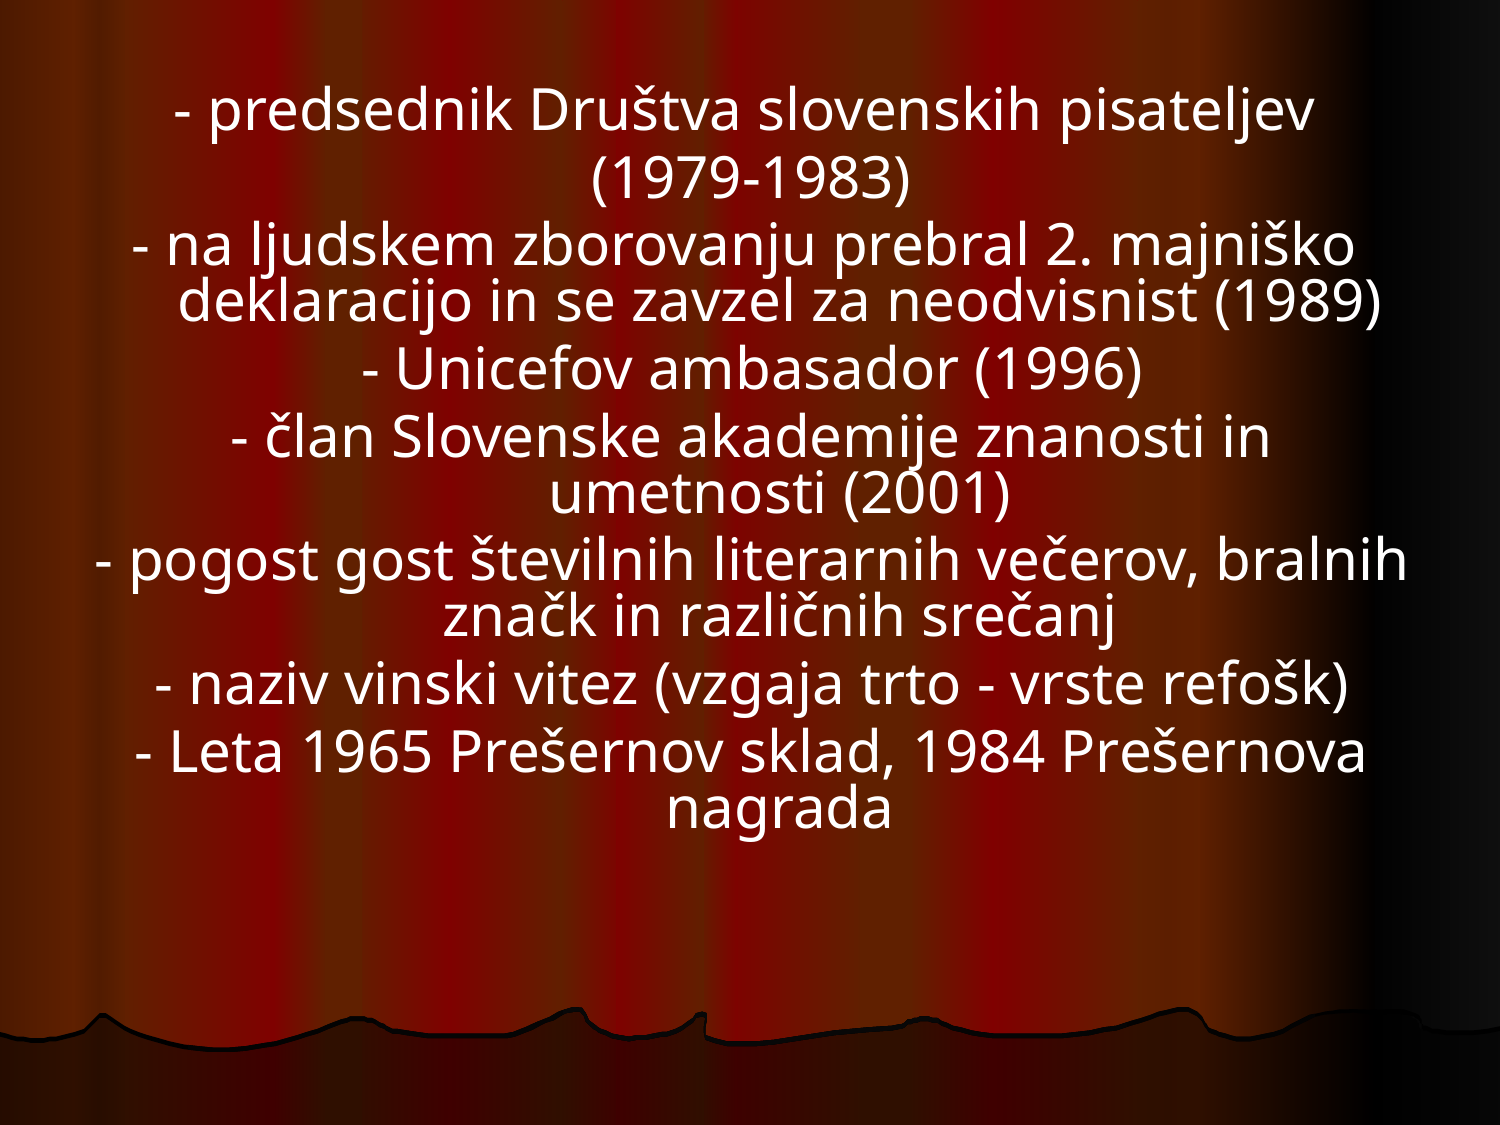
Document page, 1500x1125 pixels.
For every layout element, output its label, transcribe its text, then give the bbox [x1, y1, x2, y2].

list - predsednik Društva slovenskih pisateljev (1979-1983) - na ljudskem zborovanju prebral 2. majniško deklaracijo in se zavzel za neodvisnist (1989) - Unicefov ambasador (1996) - član Slovenske akademije znanosti in umetnosti (2001) - pogost gost številnih literarnih večerov, bralnih značk in različnih srečanj - naziv vinski vitez (vzgaja trto - vrste refošk) - Leta 1965 Prešernov sklad, 1984 Prešernova nagrada [76, 78, 1427, 941]
